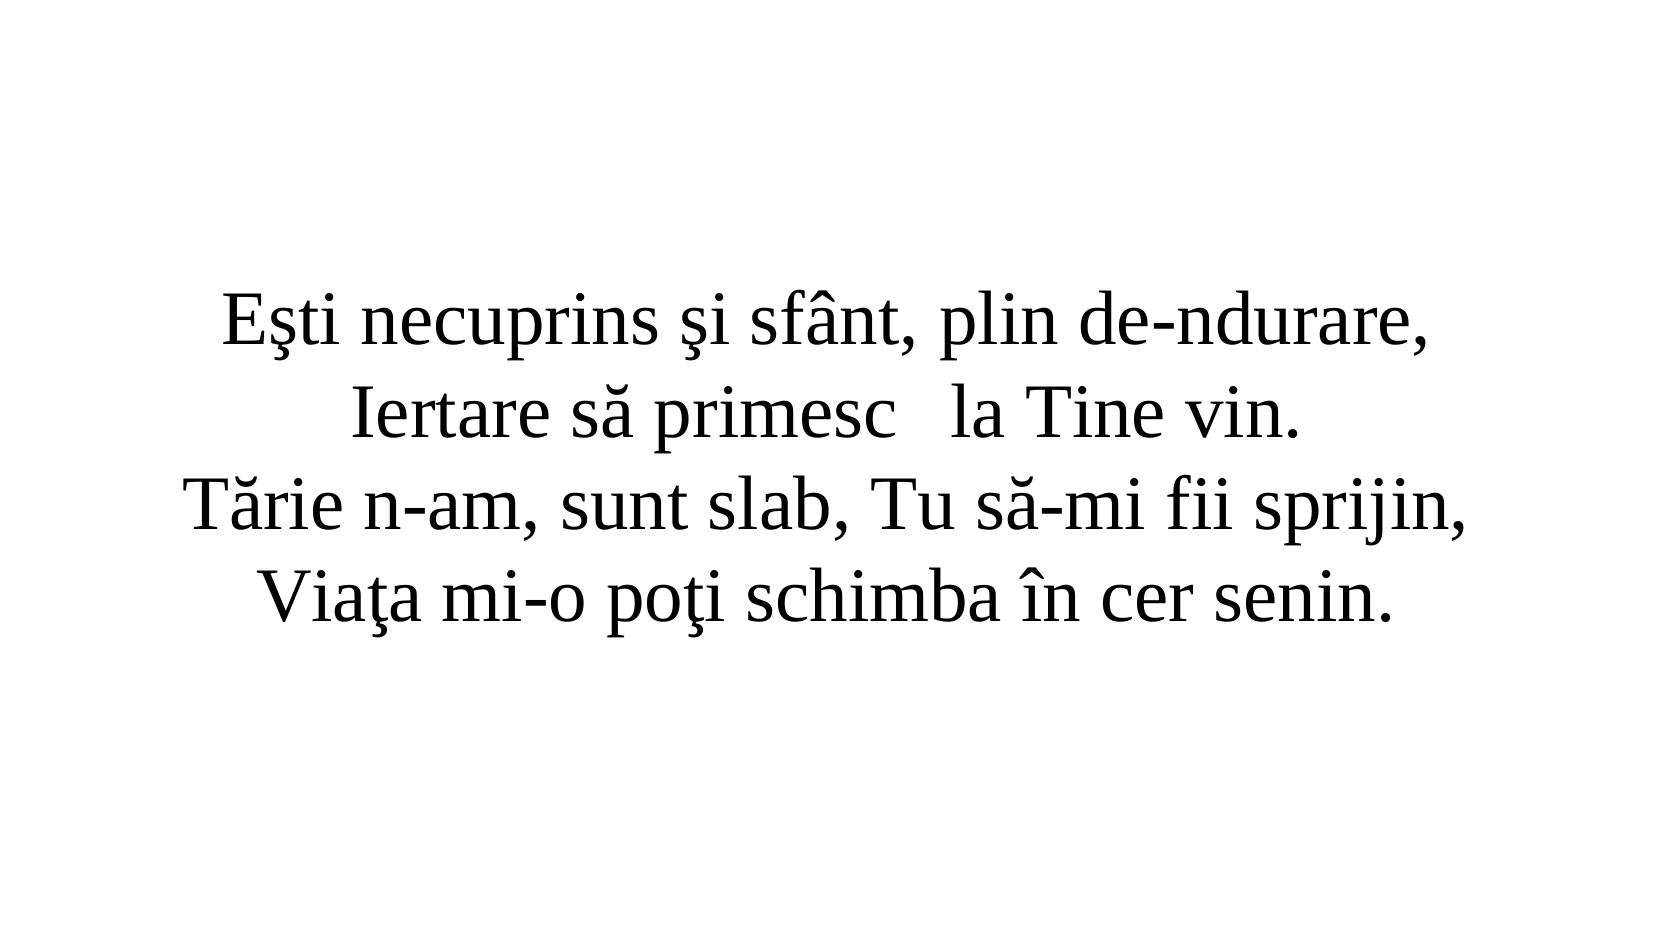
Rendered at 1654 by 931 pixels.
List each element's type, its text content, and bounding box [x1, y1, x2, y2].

subtitle Eşti necuprins şi sfânt, plin de-ndurare, Iertare să primesc la Tine vin. Tărie n-am, sunt slab, Tu să-mi fii sprijin, Viaţa mi-o poţi schimba în cer senin. [0, 259, 1654, 661]
